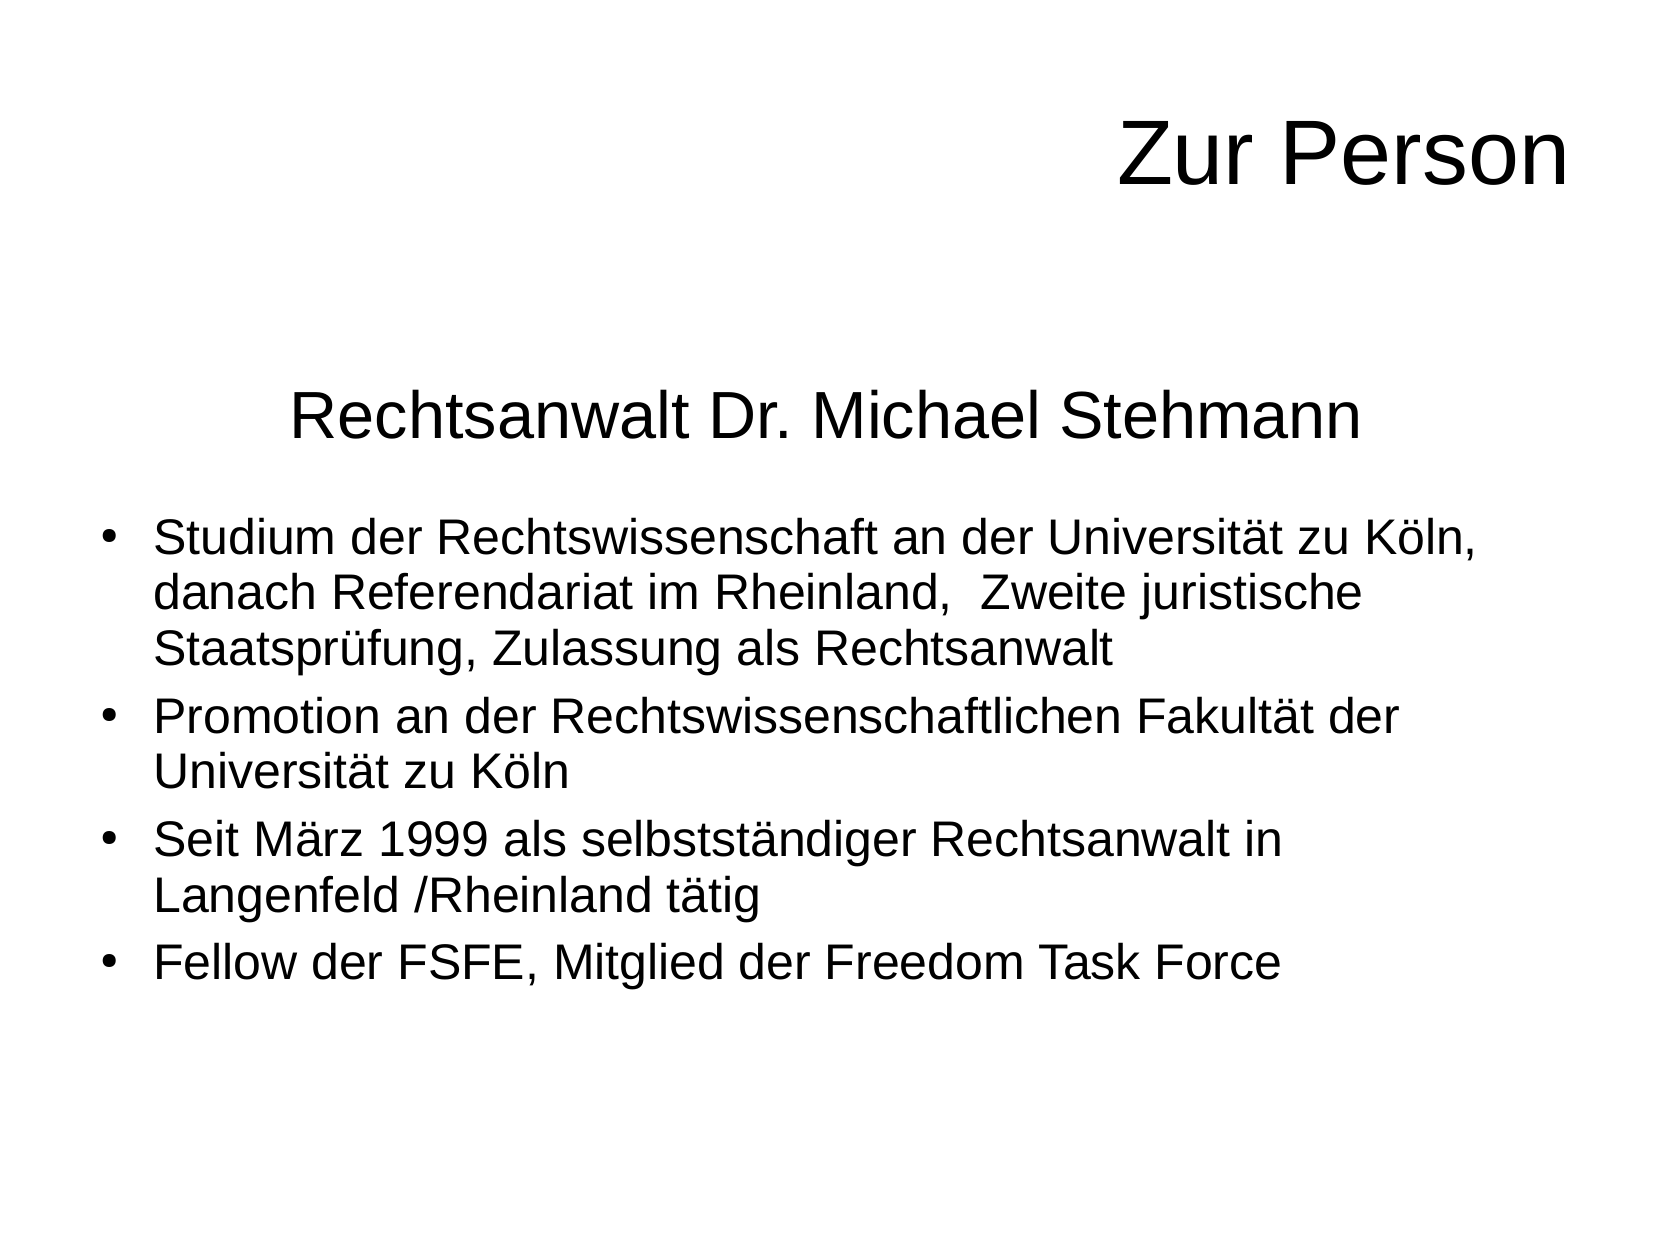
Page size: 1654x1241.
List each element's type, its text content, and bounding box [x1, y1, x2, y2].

title Zur Person [82, 56, 1571, 250]
subtitle Rechtsanwalt Dr. Michael Stehmann Studium der Rechtswissenschaft an der Universität zu Köln, danach Referendariat im Rheinland, Zweite juristische Staatsprüfung, Zulassung als Rechtsanwalt Promotion an der Rechtswissenschaftlichen Fakultät der Universität zu Köln Seit März 1999 als selbstständiger Rechtsanwalt in Langenfeld /Rheinland tätig Fellow der FSFE, Mitglied der Freedom Task Force [82, 297, 1571, 1102]
